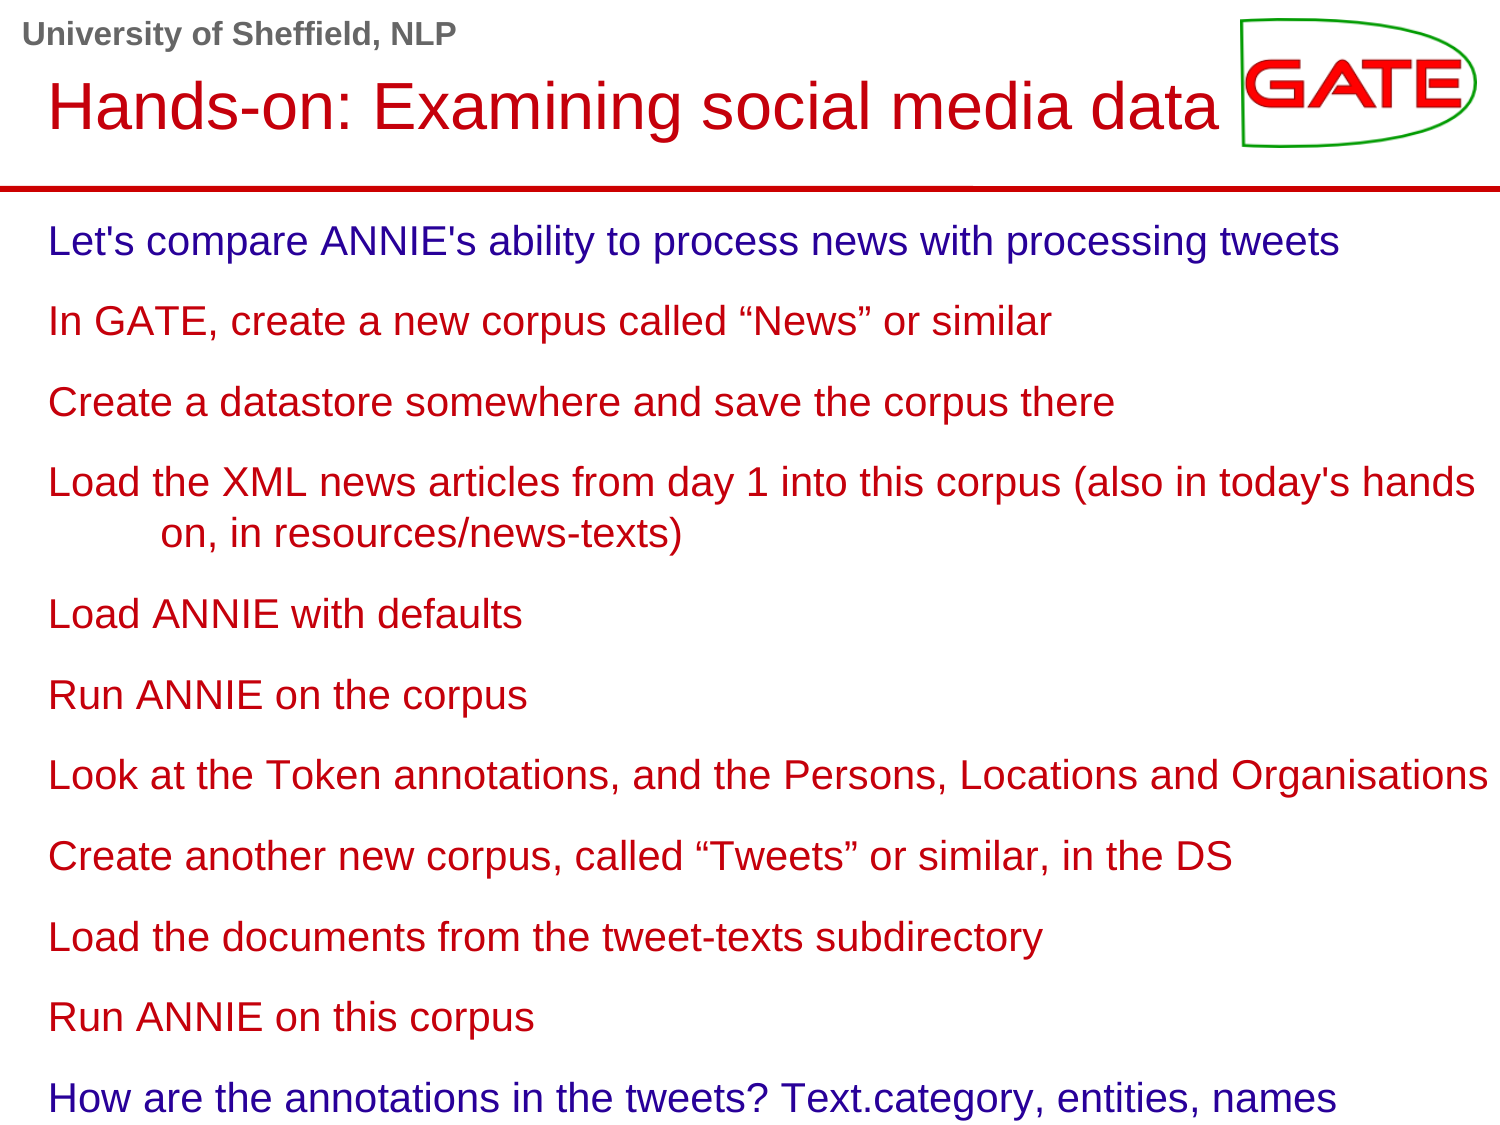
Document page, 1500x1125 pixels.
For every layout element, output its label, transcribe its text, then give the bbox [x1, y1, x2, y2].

text_box Let's compare ANNIE's ability to process news with processing tweets In GATE, create a new corpus called “News” or similar Create a datastore somewhere and save the corpus there Load the XML news articles from day 1 into this corpus (also in today's hands on, in resources/news-texts) Load ANNIE with defaults Run ANNIE on the corpus Look at the Token annotations, and the Persons, Locations and Organisations Create another new corpus, called “Tweets” or similar, in the DS Load the documents from the tweet-texts subdirectory Run ANNIE on this corpus How are the annotations in the tweets? Text.category, entities, names [47, 212, 1500, 1064]
picture [1240, 18, 1477, 148]
text_box Hands-on: Examining social media data [47, 47, 1267, 168]
